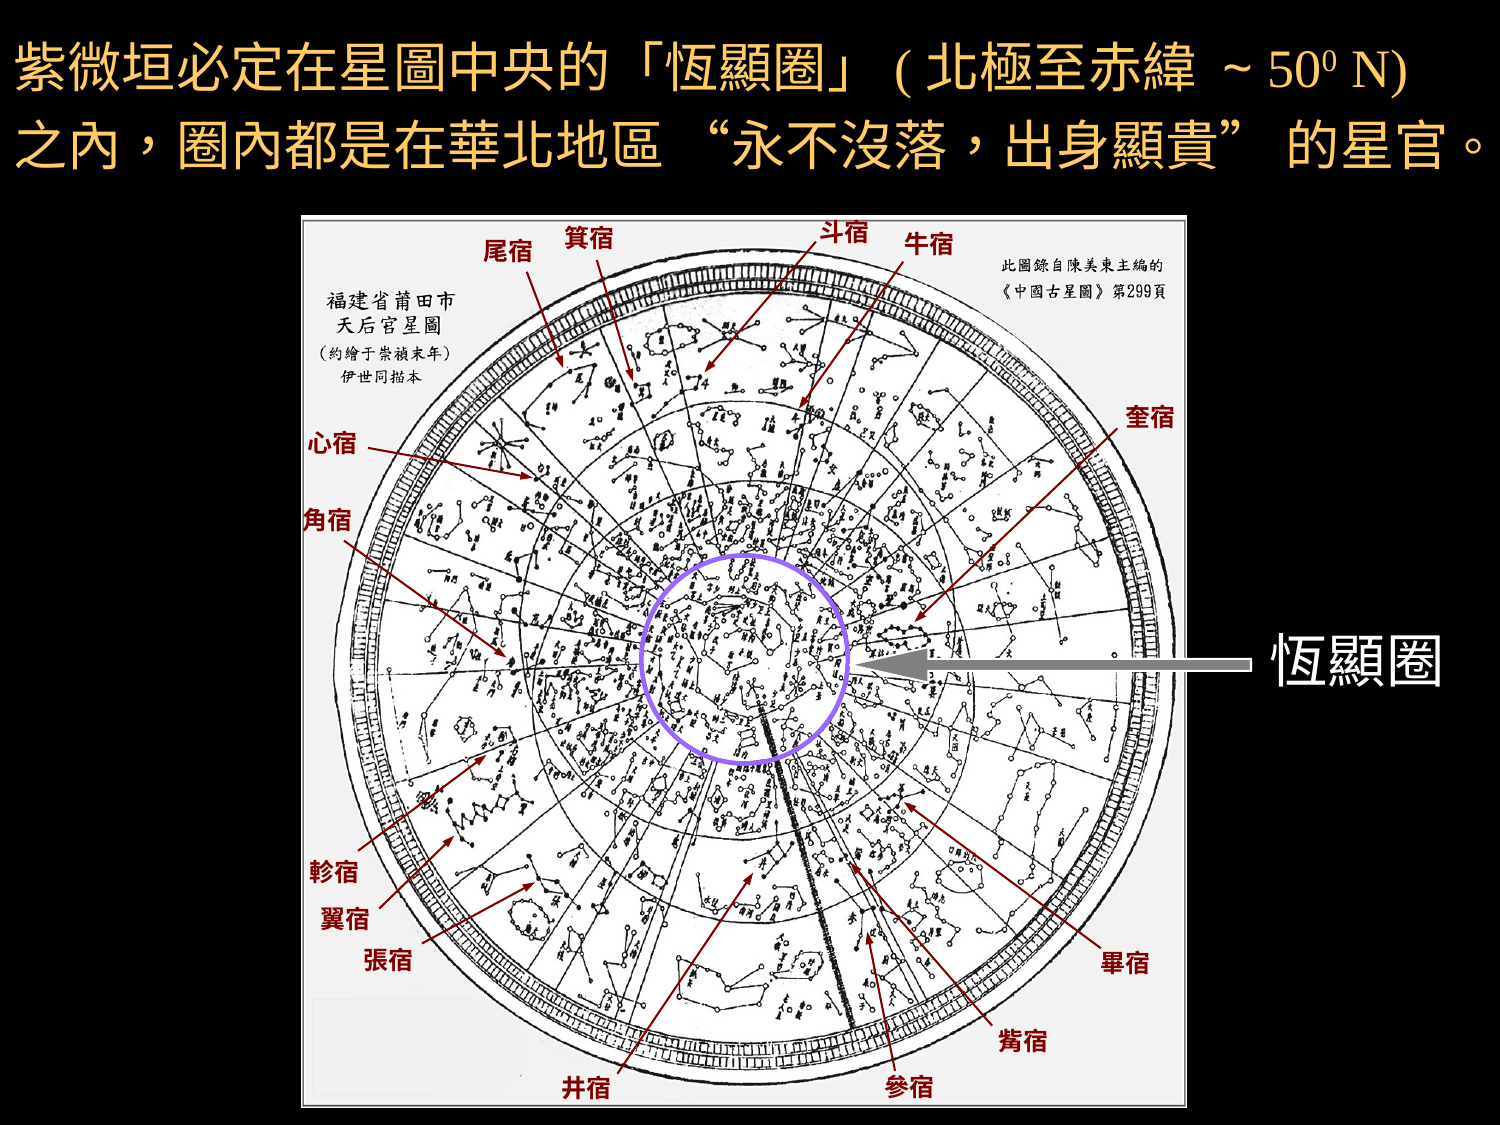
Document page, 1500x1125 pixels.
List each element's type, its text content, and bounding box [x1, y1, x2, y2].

text_box 心宿 [307, 427, 374, 465]
text_box 翼宿 [320, 903, 384, 948]
text_box 箕宿 [564, 222, 629, 259]
picture [644, 558, 845, 761]
text_box 觜宿 [998, 1025, 1056, 1060]
text_box 角宿 [302, 504, 361, 541]
text_box 張宿 [364, 944, 431, 984]
text_box 紫微垣必定在星圖中央的「恆顯圈」(北極至赤緯 ~ 500 N) 之內，圈內都是在華北地區 “永不沒落，出身顯貴” 的星官。 [7, 27, 1500, 183]
text_box [849, 647, 1252, 683]
text_box 奎宿 [1125, 401, 1185, 441]
text_box 軫宿 [310, 856, 379, 896]
text_box 畢宿 [1100, 947, 1161, 983]
text_box 牛宿 [904, 228, 967, 267]
text_box 井宿 [561, 1072, 627, 1107]
text_box 恆顯圈 [1263, 617, 1451, 700]
text_box 尾宿 [483, 234, 549, 276]
text_box [312, 987, 528, 1103]
picture [301, 215, 1187, 1108]
text_box 斗宿 [819, 216, 884, 252]
text_box 參宿 [884, 1071, 947, 1107]
